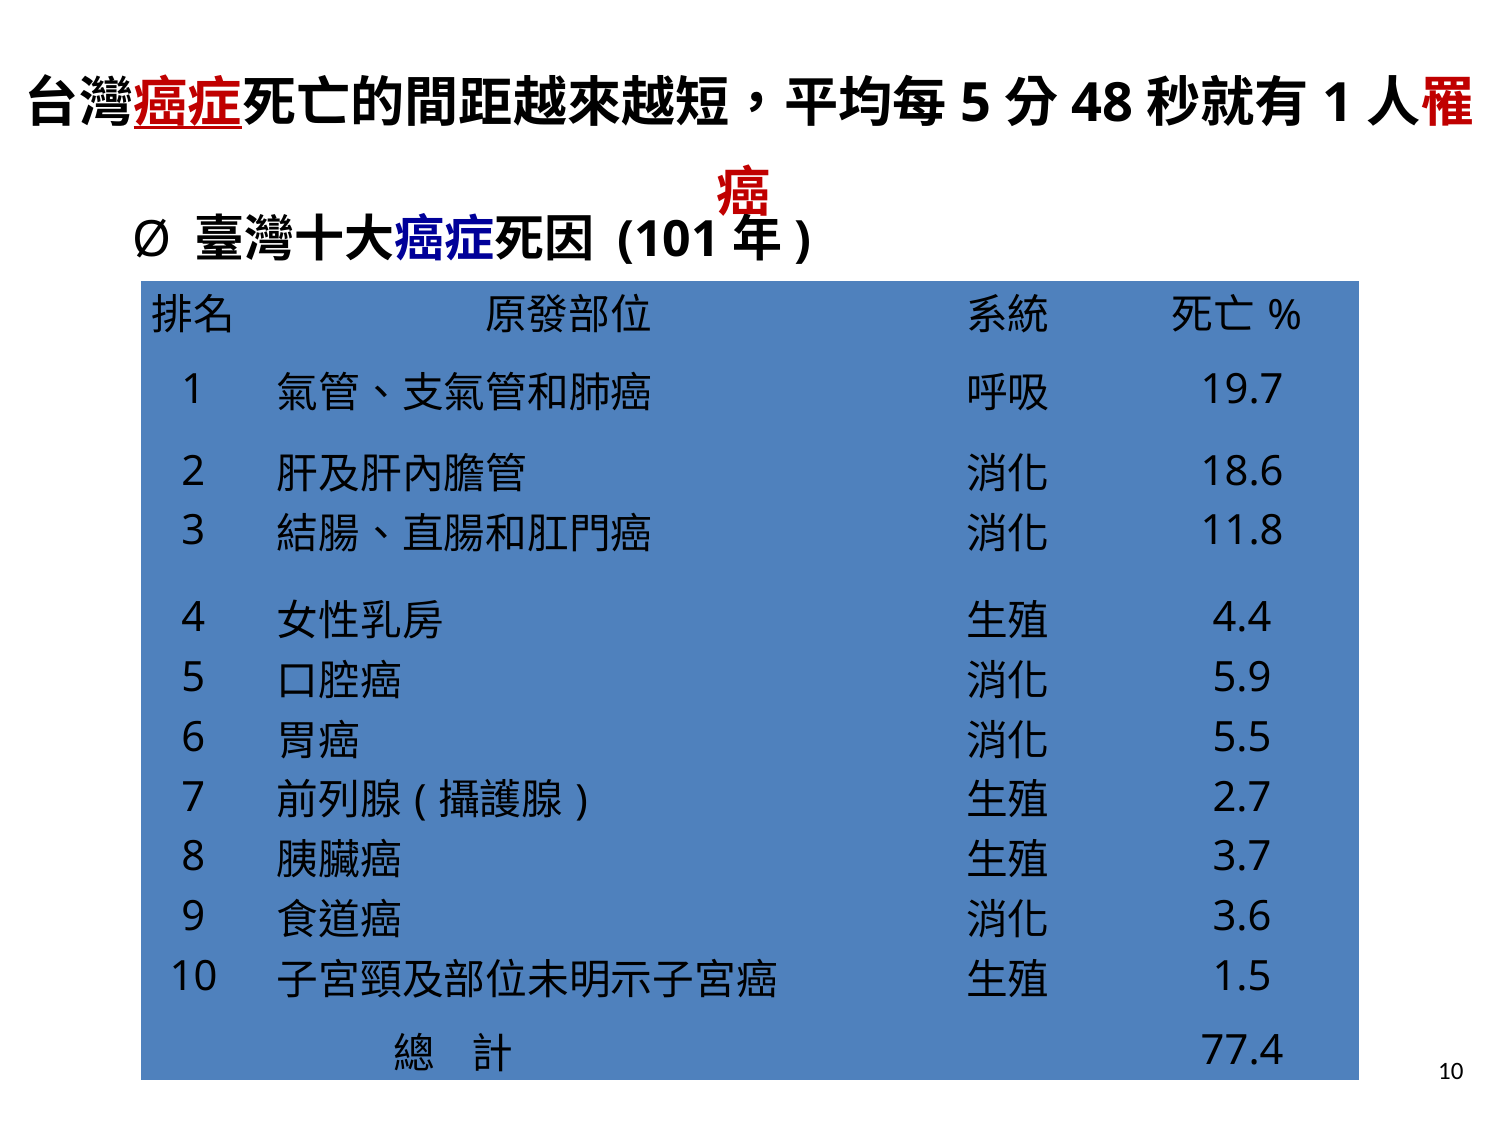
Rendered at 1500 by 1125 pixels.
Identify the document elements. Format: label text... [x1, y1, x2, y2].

table_cell 3.7 [1125, 826, 1359, 886]
table_cell 2.7 [1125, 766, 1359, 826]
table_cell 18.6 [1125, 440, 1359, 500]
table_cell 子宮頸及部位未明示子宮癌 [246, 946, 891, 1020]
table_cell 8 [141, 826, 246, 886]
table_cell 胃癌 [246, 706, 891, 766]
table_cell 消化 [891, 647, 1125, 706]
table_cell 口腔癌 [246, 647, 891, 706]
table_cell 消化 [891, 440, 1125, 500]
table_cell 1 [141, 359, 246, 440]
table_header 系統 [891, 281, 1125, 359]
table_cell 呼吸 [891, 359, 1125, 440]
table_cell 7 [141, 766, 246, 826]
table_cell 氣管、支氣管和肺癌 [246, 359, 891, 440]
table_cell 4 [141, 587, 246, 647]
table_cell 10 [141, 946, 246, 1020]
table_cell [891, 1020, 1125, 1080]
table_header 排名 [141, 281, 246, 359]
table_cell 2 [141, 440, 246, 500]
table_cell 總 計 [141, 1020, 891, 1080]
table_cell 1.5 [1125, 946, 1359, 1020]
table_header 原發部位 [246, 281, 891, 359]
table_cell 3.6 [1125, 886, 1359, 946]
text_box 台灣癌症死亡的間距越來越短，平均每5分48秒就有1人罹癌 [0, 35, 1500, 229]
table_cell 77.4 [1125, 1020, 1359, 1080]
table_cell 3 [141, 500, 246, 587]
table_cell 生殖 [891, 587, 1125, 647]
table_cell 消化 [891, 500, 1125, 587]
table_header 死亡% [1125, 281, 1359, 359]
table_cell 胰臟癌 [246, 826, 891, 886]
table_cell 5 [141, 647, 246, 706]
text_box 臺灣十大癌症死因 (101年) [117, 229, 1336, 275]
table_cell 生殖 [891, 826, 1125, 886]
table_cell 5.9 [1125, 647, 1359, 706]
table_cell 6 [141, 706, 246, 766]
table_cell 消化 [891, 886, 1125, 946]
table_cell 生殖 [891, 766, 1125, 826]
table_cell 11.8 [1125, 500, 1359, 587]
table_cell 9 [141, 886, 246, 946]
table_cell 前列腺(攝護腺) [246, 766, 891, 826]
table_cell 女性乳房 [246, 587, 891, 647]
table_cell 19.7 [1125, 359, 1359, 440]
table_cell 食道癌 [246, 886, 891, 946]
table_cell 4.4 [1125, 587, 1359, 647]
table_cell 結腸、直腸和肛門癌 [246, 500, 891, 587]
table_cell 生殖 [891, 946, 1125, 1020]
text_box [1423, 1046, 1500, 1125]
table_cell 肝及肝內膽管 [246, 440, 891, 500]
table_cell 消化 [891, 706, 1125, 766]
table_cell 5.5 [1125, 706, 1359, 766]
